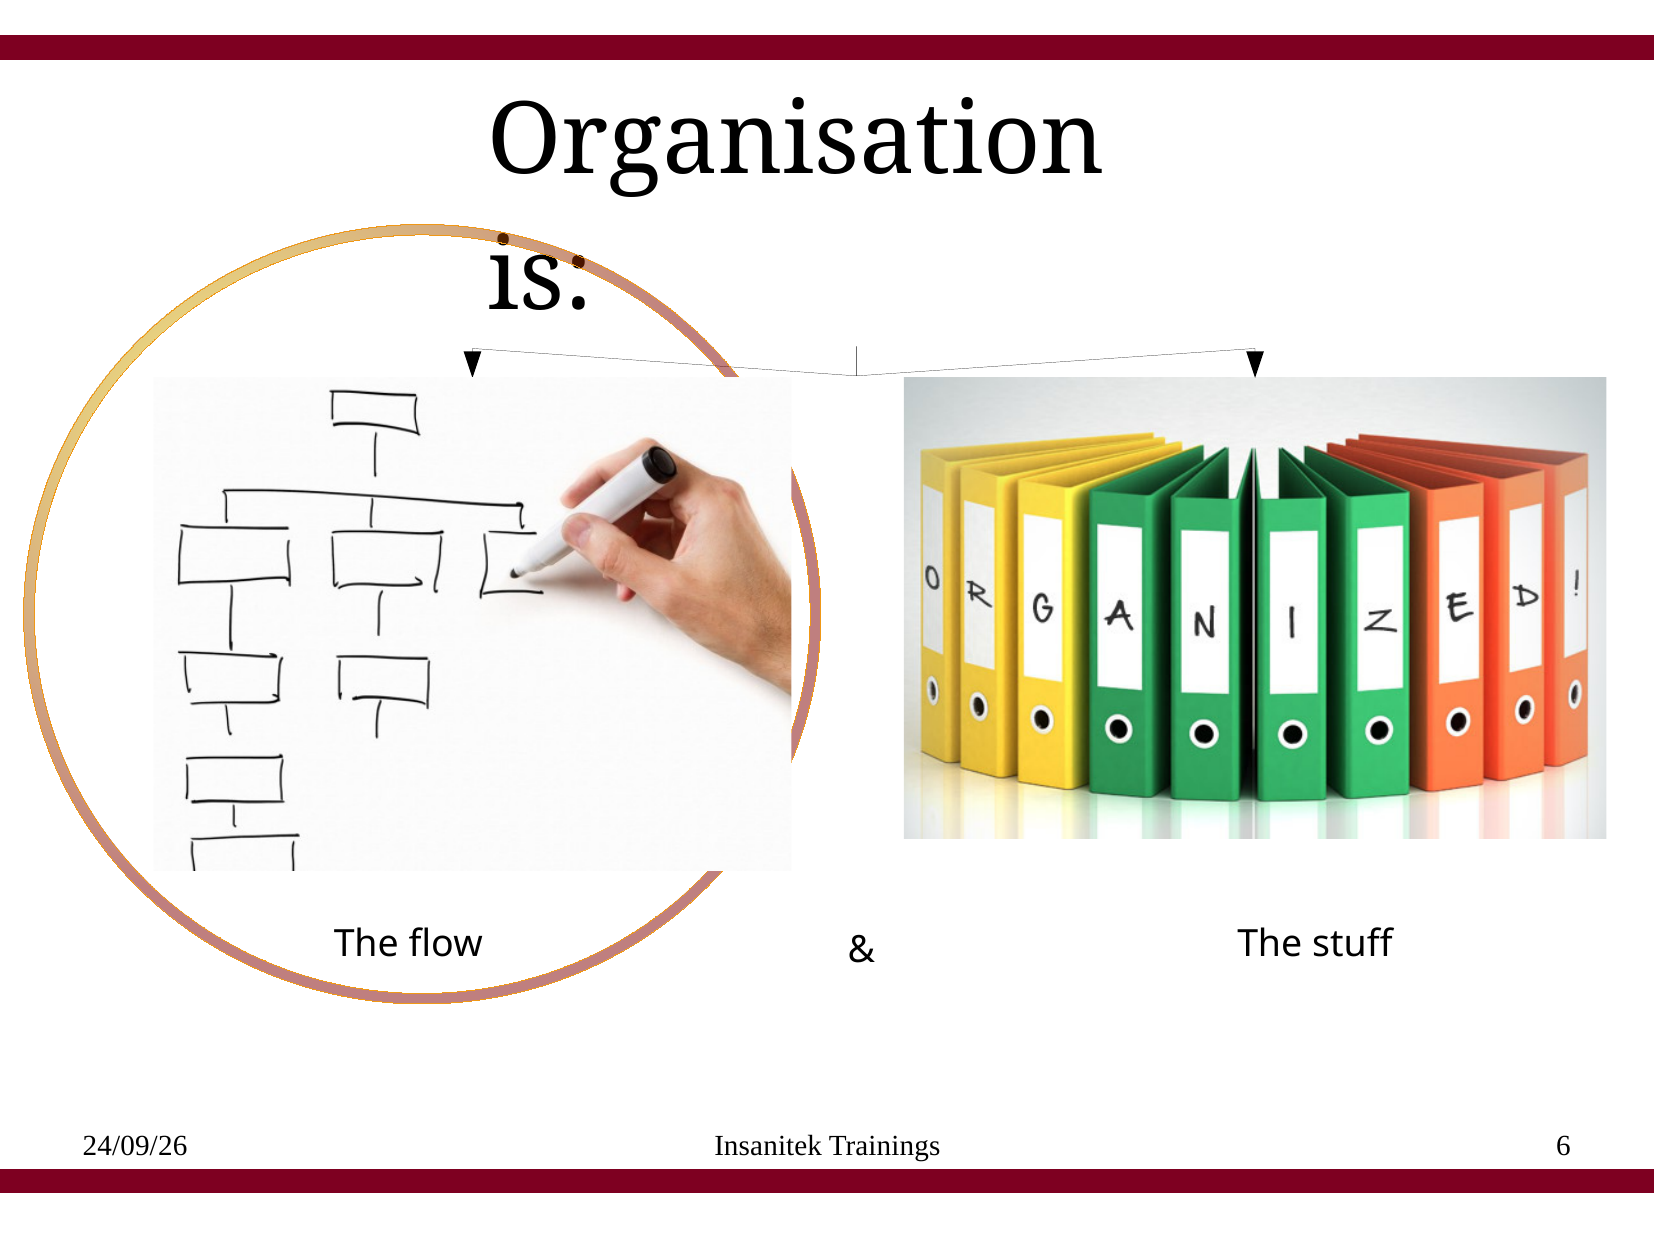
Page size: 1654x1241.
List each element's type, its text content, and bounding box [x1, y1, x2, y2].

text_box [23, 224, 739, 1004]
text_box The stuff [1222, 909, 1425, 970]
text_box [0, 1169, 1654, 1193]
text_box [792, 468, 821, 760]
text_box Organisation is: [472, 59, 1241, 202]
text_box The flow [318, 909, 510, 970]
text_box [0, 35, 1654, 60]
text_box & [832, 915, 892, 976]
picture [903, 377, 1607, 839]
picture [153, 377, 792, 871]
